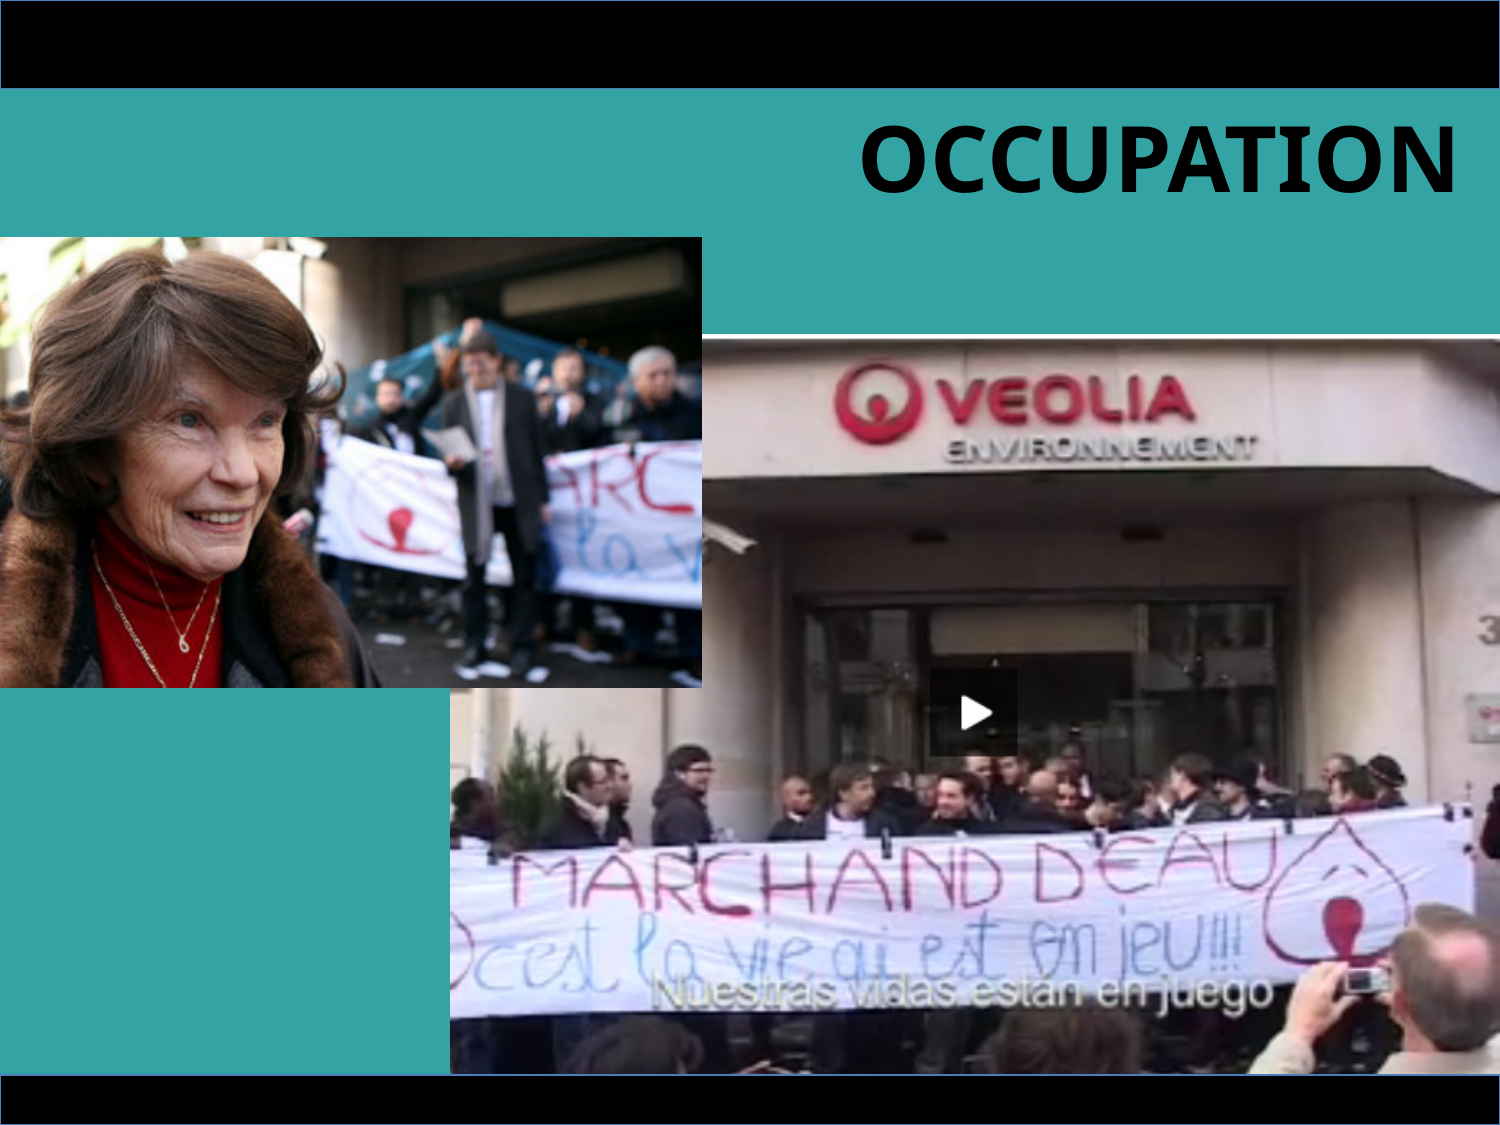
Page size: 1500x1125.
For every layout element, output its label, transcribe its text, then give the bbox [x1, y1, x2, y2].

text_box OCCUPATION [687, 89, 1500, 219]
picture [0, 237, 1500, 1074]
text_box [0, 1074, 1500, 1125]
text_box [0, 0, 1500, 89]
